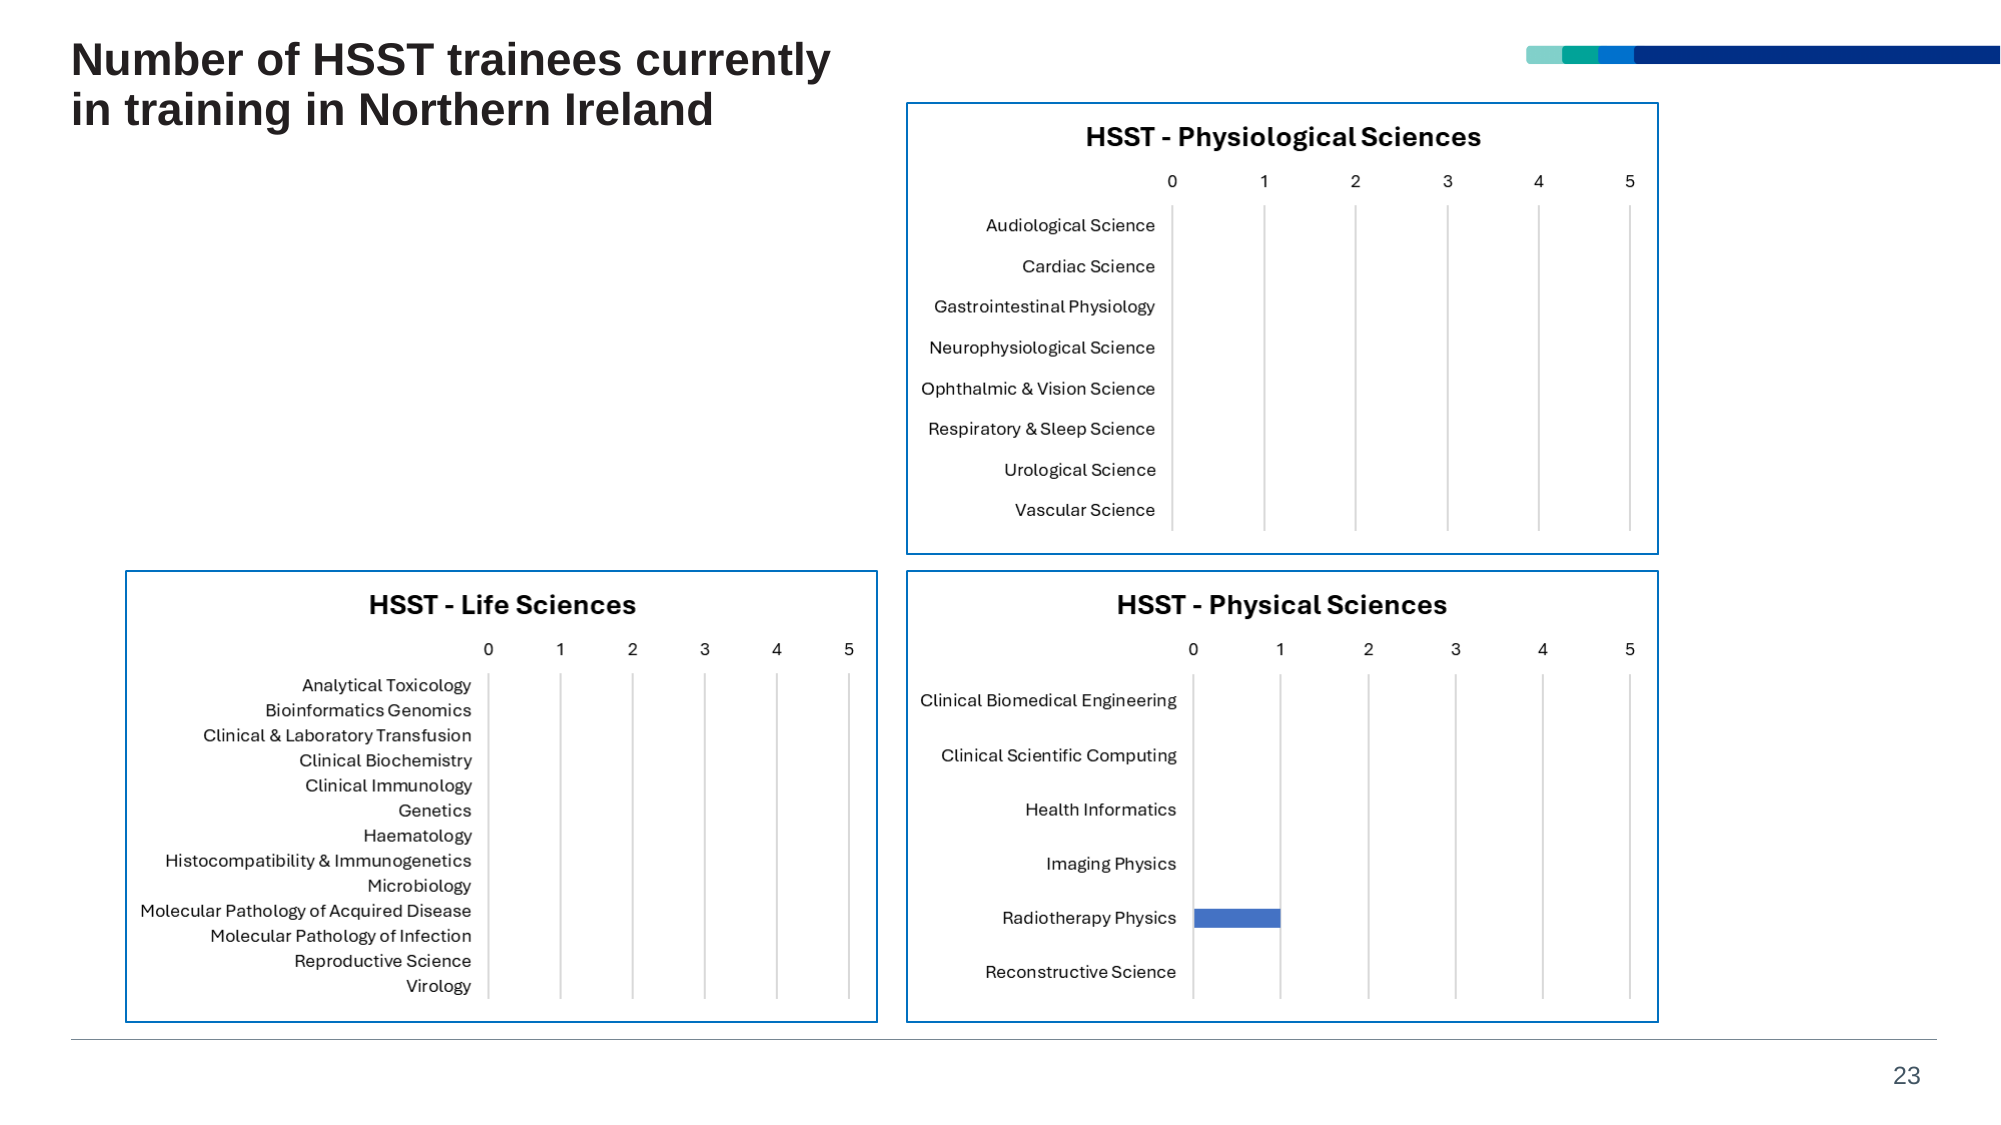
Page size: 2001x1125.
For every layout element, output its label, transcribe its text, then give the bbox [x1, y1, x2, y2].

title Number of HSST trainees currently in training in Northern Ireland [70, 32, 1513, 139]
picture [125, 570, 878, 1023]
picture [906, 102, 1659, 555]
picture [906, 570, 1659, 1023]
